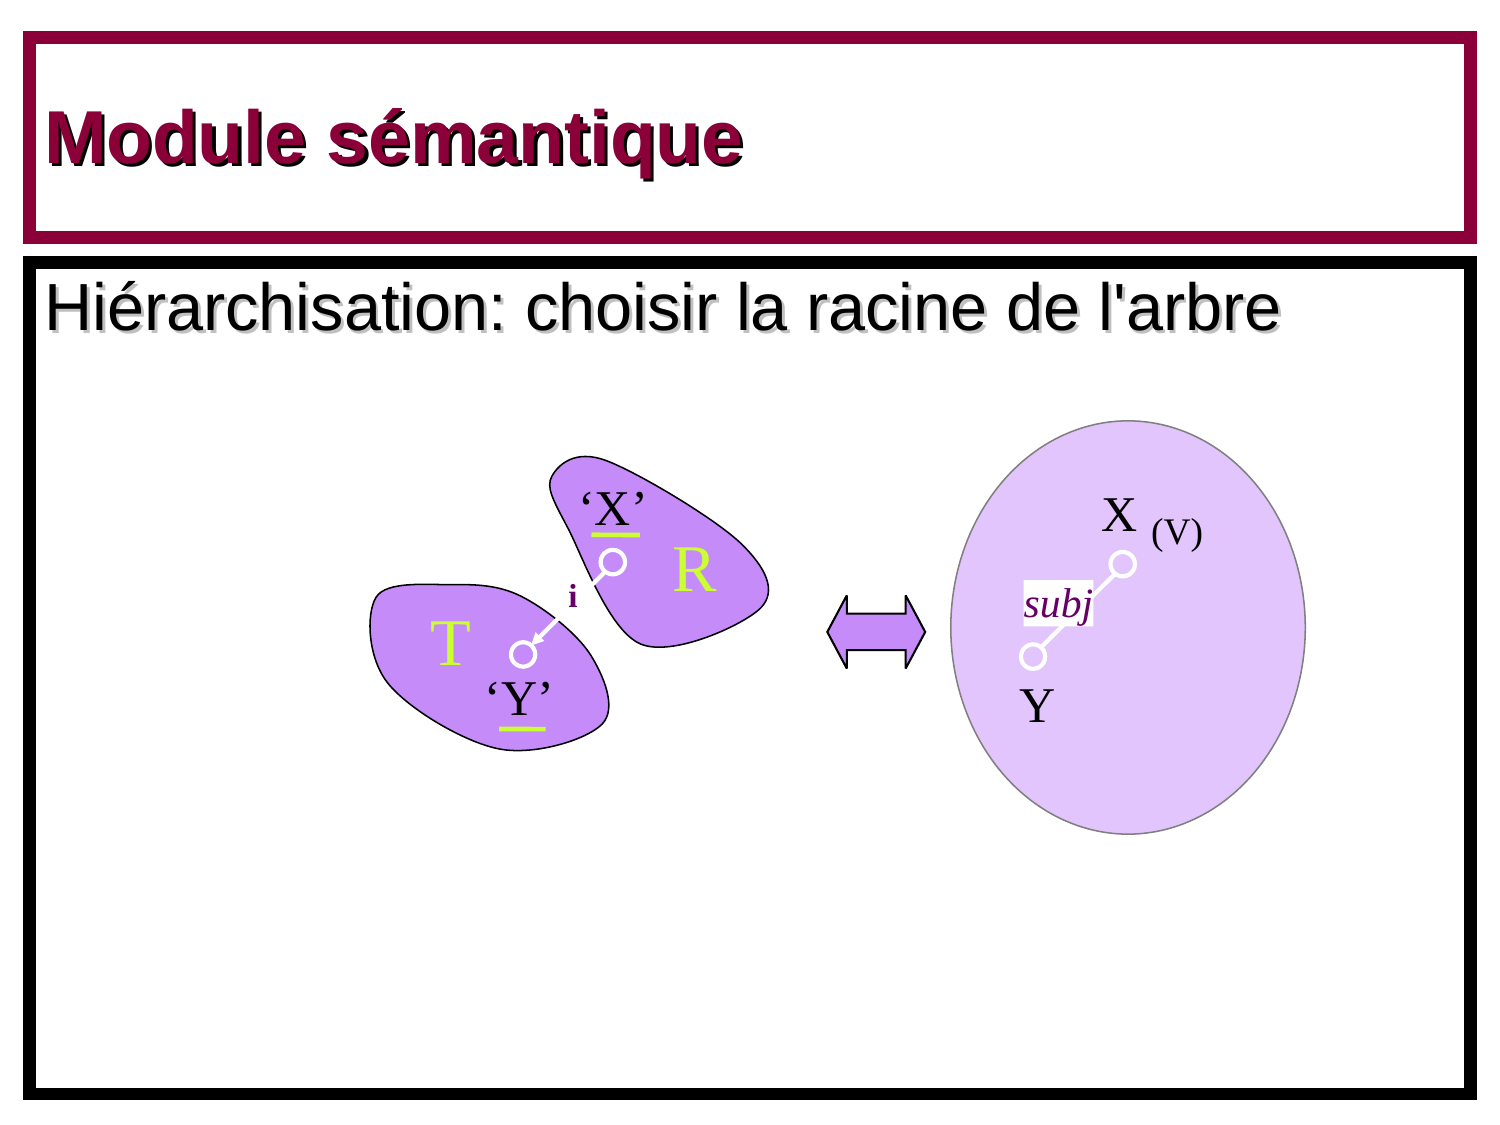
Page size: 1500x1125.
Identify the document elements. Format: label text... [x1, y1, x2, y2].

text_box [370, 584, 609, 751]
text_box [549, 456, 634, 519]
title Module sémantique [29, 37, 1471, 238]
text_box [514, 645, 533, 663]
text_box subj [1023, 580, 1094, 627]
list Hiérarchisation: choisir la racine de l'arbre [29, 262, 1471, 1095]
text_box i [568, 578, 578, 616]
text_box ‘X’ [563, 473, 665, 545]
text_box (V) [1136, 503, 1223, 561]
text_box X [1087, 479, 1150, 551]
text_box R [657, 532, 722, 605]
text_box [827, 595, 926, 669]
text_box Y [1004, 669, 1057, 741]
text_box [603, 553, 622, 572]
text_box [575, 490, 769, 648]
text_box ‘Y’ [469, 663, 581, 735]
text_box T [415, 606, 481, 679]
